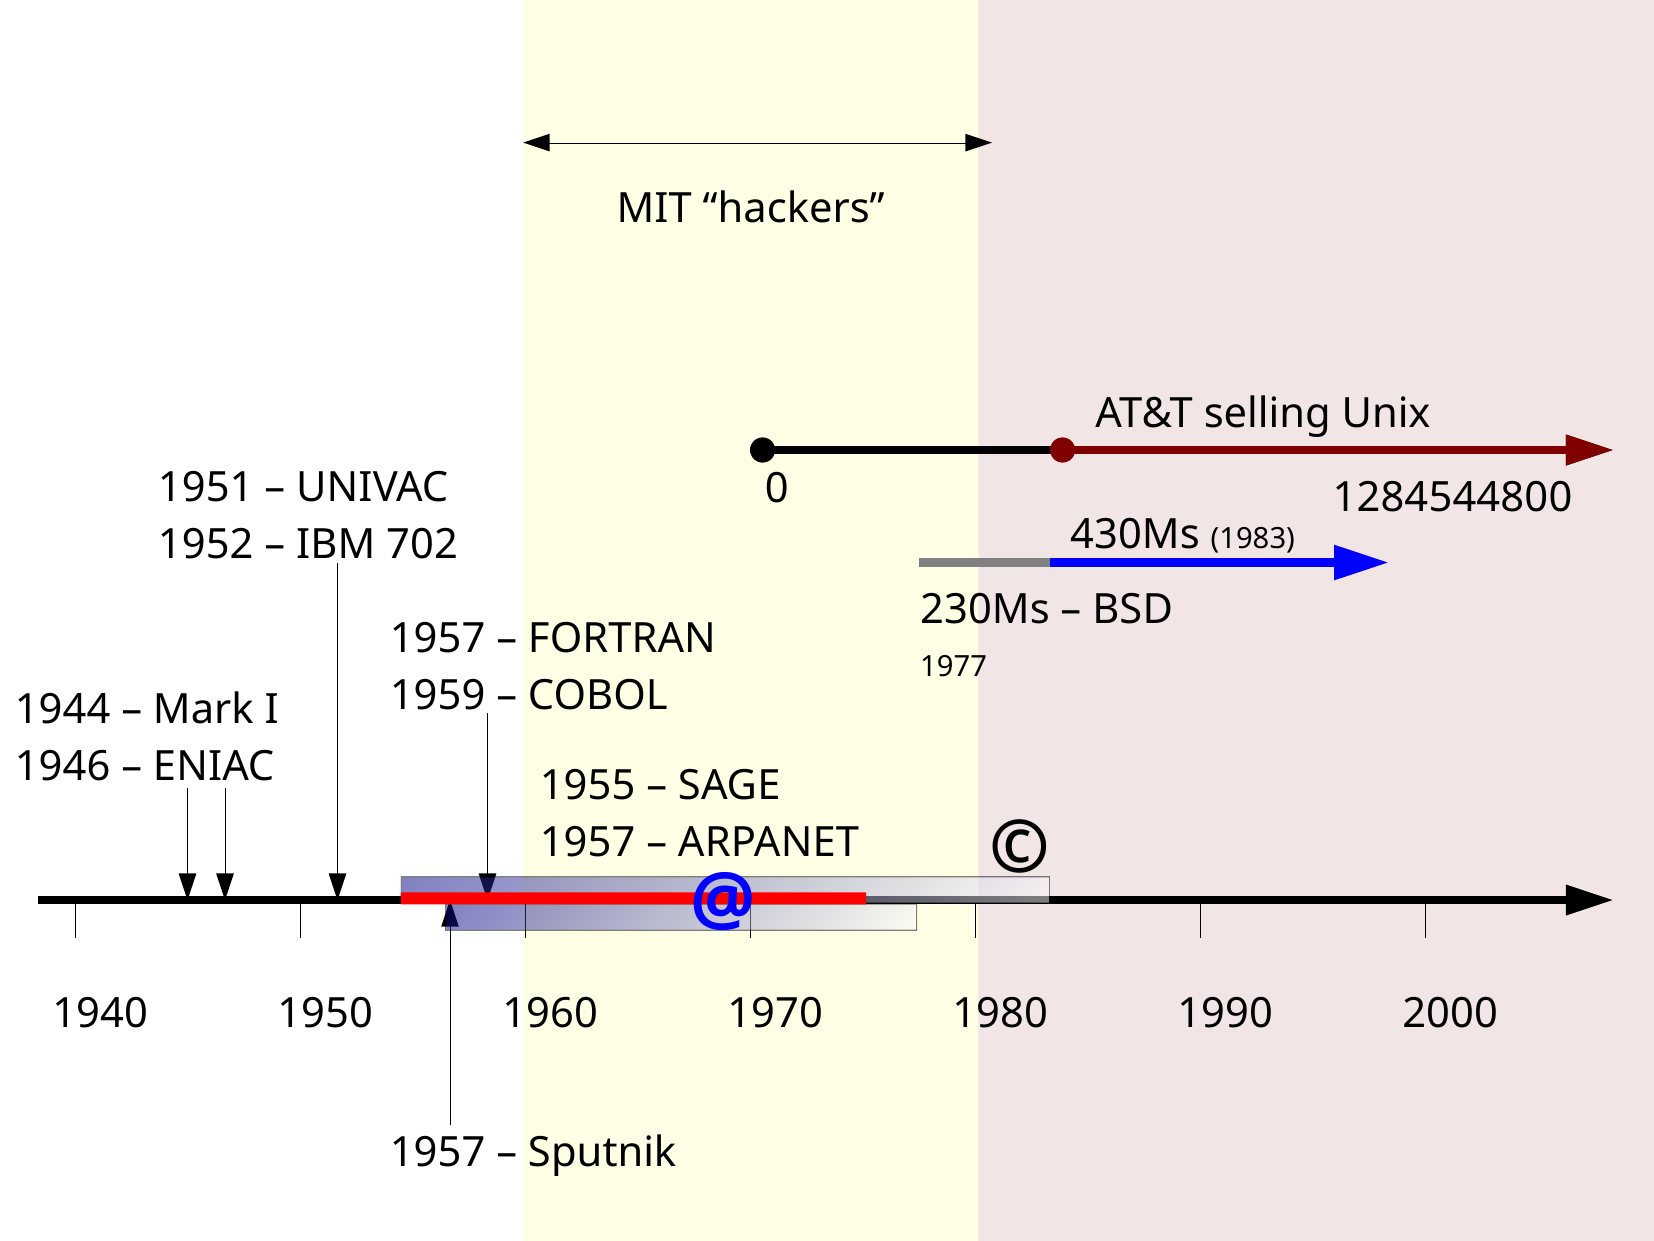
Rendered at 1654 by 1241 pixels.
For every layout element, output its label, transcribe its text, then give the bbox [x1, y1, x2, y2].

text_box 1955 – SAGE 1957 – ARPANET [525, 747, 1163, 876]
text_box 1960 [487, 975, 638, 1051]
text_box 1951 – UNIVAC 1952 – IBM 702 [143, 449, 781, 567]
text_box 1944 – Mark I 1946 – ENIAC [0, 671, 337, 788]
text_box 1977 [905, 637, 1238, 689]
text_box 1990 [1162, 975, 1313, 1051]
text_box AT&T selling Unix [1080, 375, 1576, 441]
text_box MIT “hackers” [526, 169, 975, 236]
text_box 1970 [712, 975, 863, 1051]
text_box 230Ms – BSD [905, 571, 1238, 637]
text_box 430Ms (1983) [1055, 496, 1388, 563]
text_box 1955 – SAGE 1957 – ARPANET [918, 892, 1163, 924]
text_box [400, 0, 1654, 1241]
text_box 1950 [262, 975, 413, 1051]
text_box 0 [750, 450, 863, 526]
text_box @ [676, 839, 890, 943]
text_box 1940 [37, 975, 188, 1051]
text_box 1980 [937, 975, 1088, 1051]
text_box 1284544800 [1317, 459, 1613, 526]
text_box © [975, 787, 1189, 892]
text_box 1957 – FORTRAN 1959 – COBOL [375, 600, 1013, 717]
text_box 2000 [1387, 975, 1538, 1051]
text_box 1957 – Sputnik [375, 1114, 1013, 1190]
